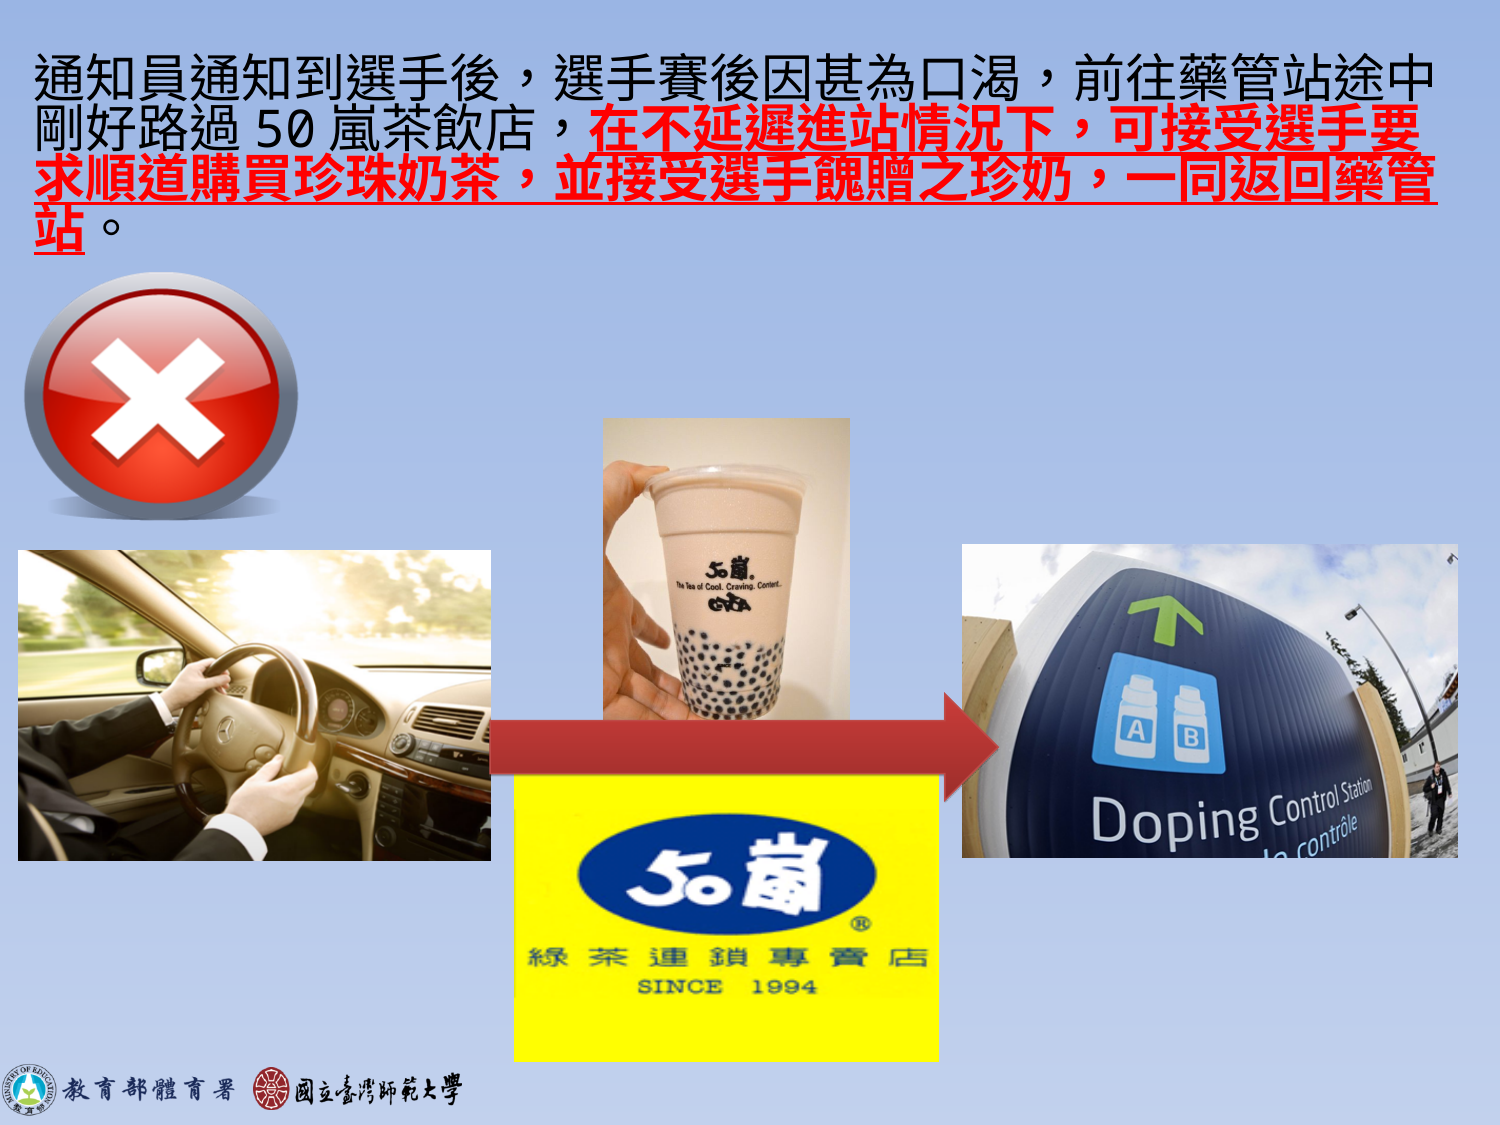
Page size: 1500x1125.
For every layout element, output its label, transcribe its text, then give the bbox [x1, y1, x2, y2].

text_box 通知員通知到選手後，選手賽後因甚為口渴，前往藥管站途中剛好路過50嵐茶飲店，在不延遲進站情況下，可接受選手要求順道購買珍珠奶茶，並接受選手餽贈之珍奶，一同返回藥管站。 [18, 48, 1483, 268]
picture [514, 774, 939, 1062]
picture [603, 418, 850, 720]
text_box [490, 693, 999, 801]
picture [18, 267, 304, 527]
picture [18, 550, 491, 861]
picture [962, 544, 1458, 858]
